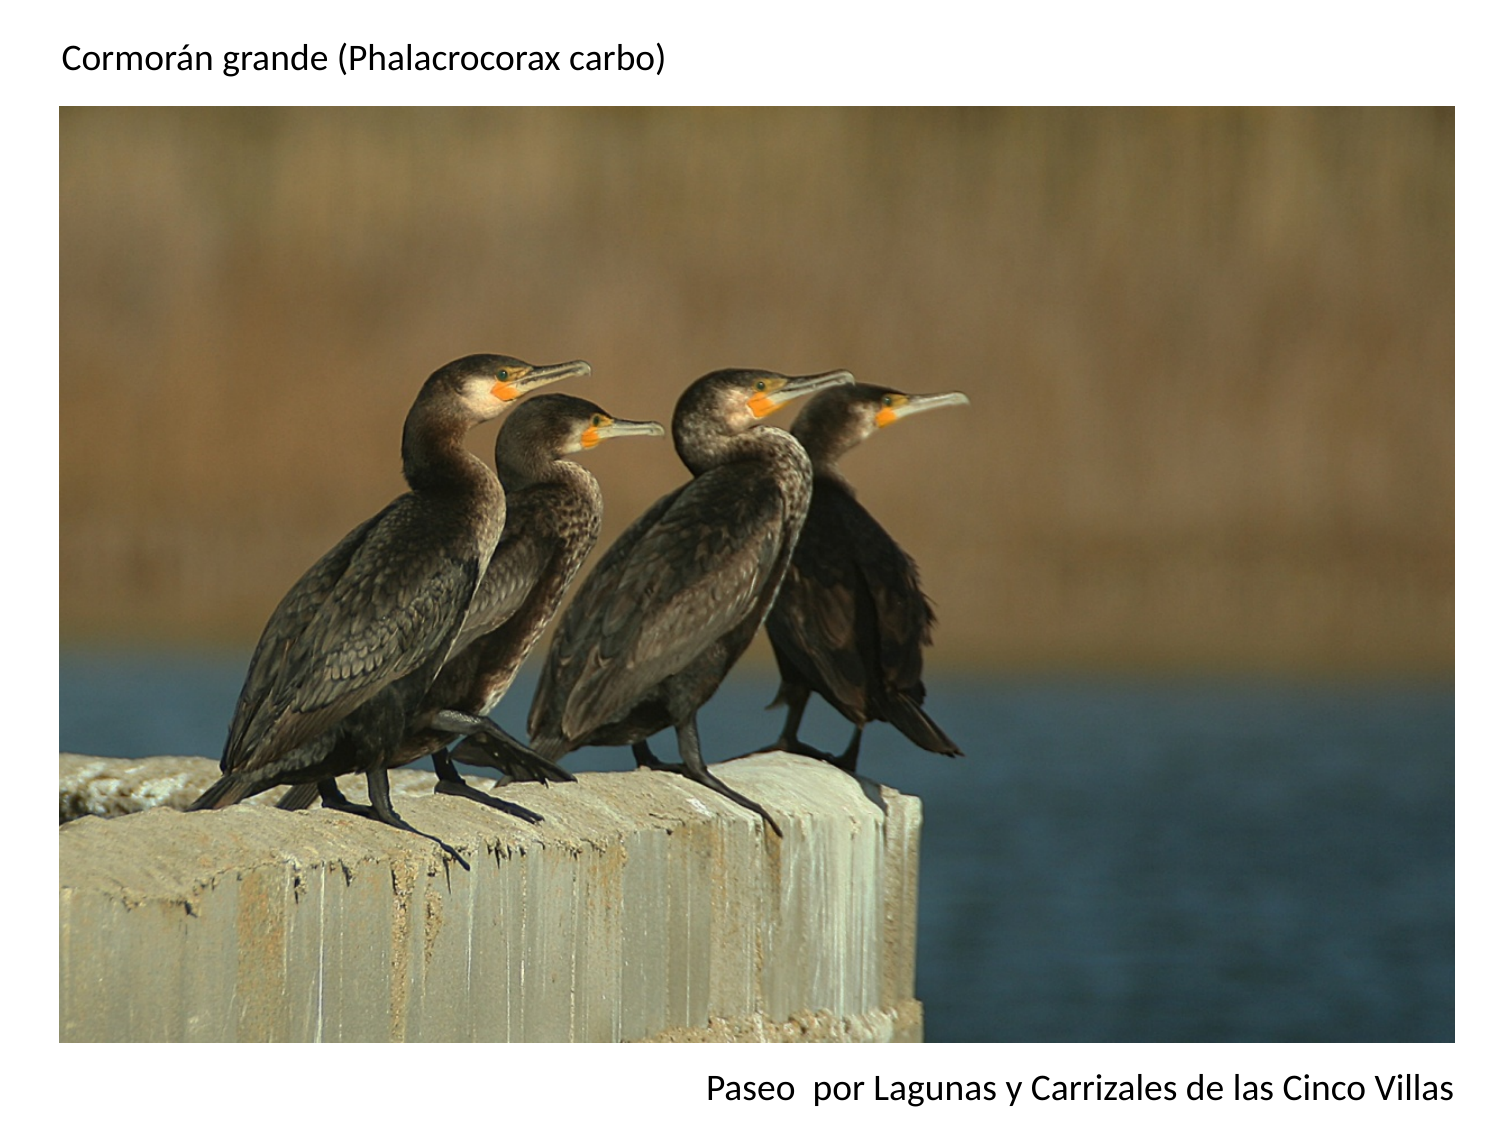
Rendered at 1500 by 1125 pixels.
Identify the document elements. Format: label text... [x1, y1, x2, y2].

text_box Cormorán grande (Phalacrocorax carbo) [46, 35, 727, 88]
picture [58, 105, 1456, 1043]
text_box Paseo por Lagunas y Carrizales de las Cinco Villas [691, 1064, 1500, 1118]
